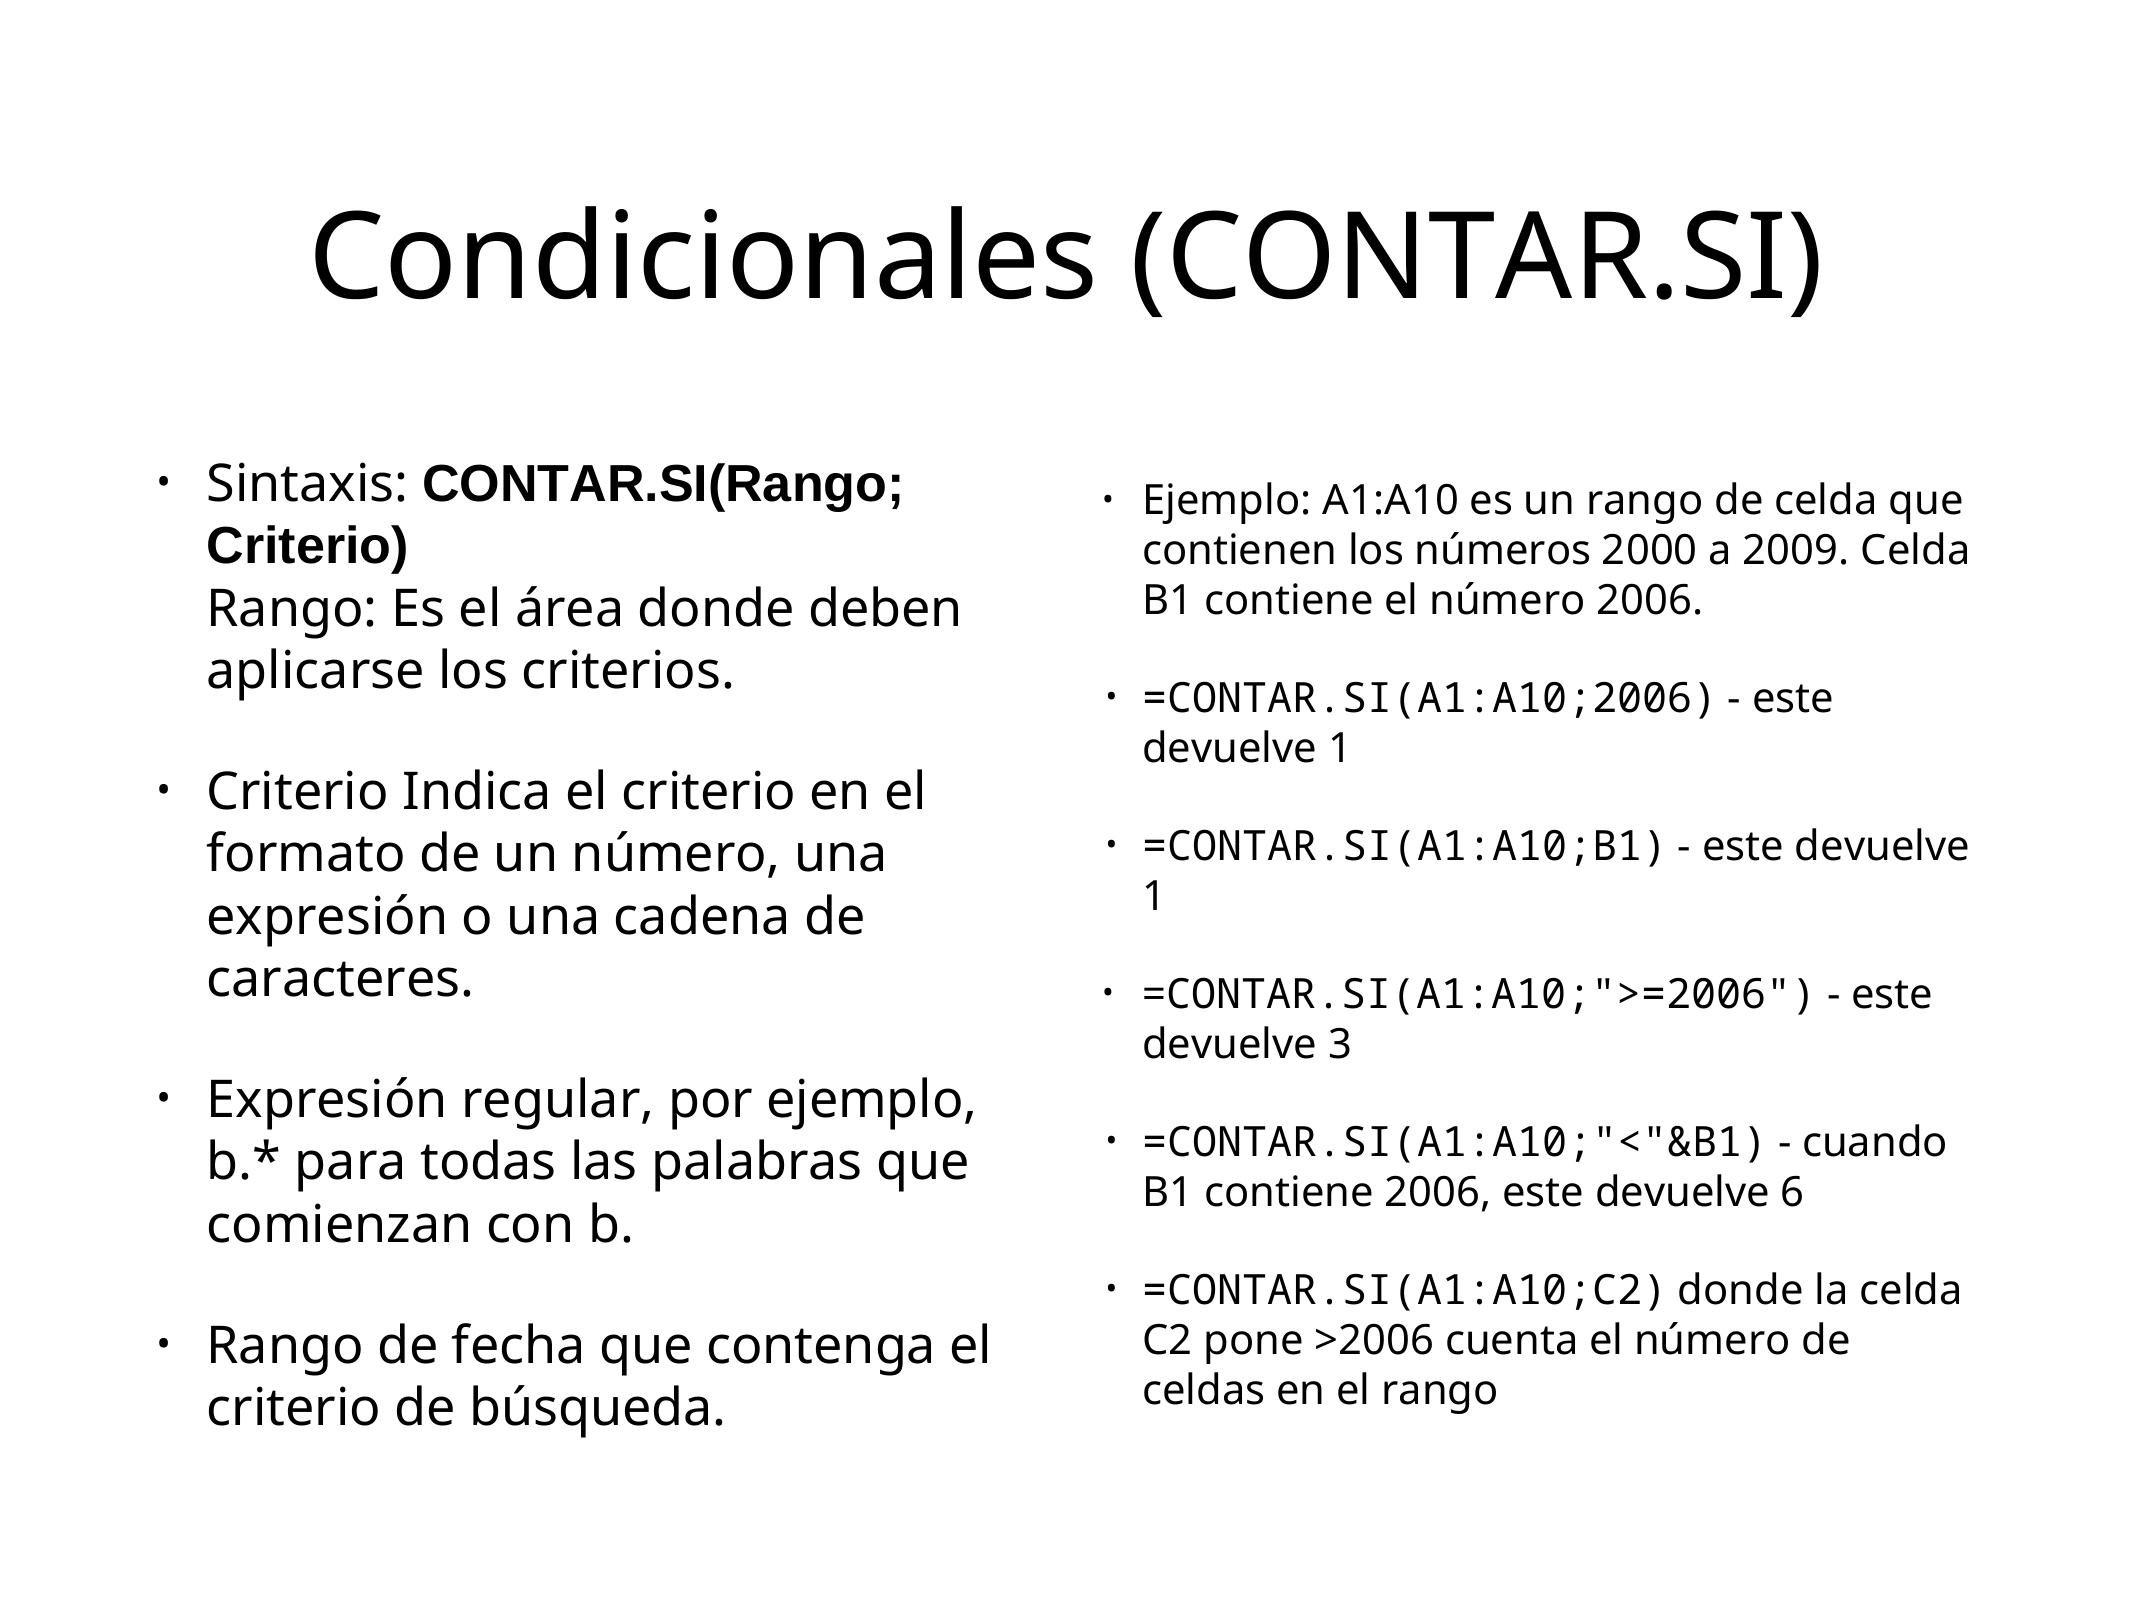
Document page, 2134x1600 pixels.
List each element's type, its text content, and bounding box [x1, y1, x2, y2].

text_box Ejemplo: A1:A10 es un rango de celda que contienen los números 2000 a 2009. Celda B1 contiene el número 2006. =CONTAR.SI(A1:A10;2006) - este devuelve 1 =CONTAR.SI(A1:A10;B1) - este devuelve 1 =CONTAR.SI(A1:A10;">=2006") - este devuelve 3 =CONTAR.SI(A1:A10;"<"&B1) - cuando B1 contiene 2006, este devuelve 6 =CONTAR.SI(A1:A10;C2) donde la celda C2 pone >2006 cuenta el número de celdas en el rango [1102, 427, 1978, 1459]
title Condicionales (CONTAR.SI) [156, 72, 1978, 428]
list Sintaxis: CONTAR.SI(Rango; Criterio) Rango: Es el área donde deben aplicarse los criterios. Criterio Indica el criterio en el formato de un número, una expresión o una cadena de caracteres. Expresión regular, por ejemplo, b.* para todas las palabras que comienzan con b. Rango de fecha que contenga el criterio de búsqueda. [156, 427, 1032, 1459]
